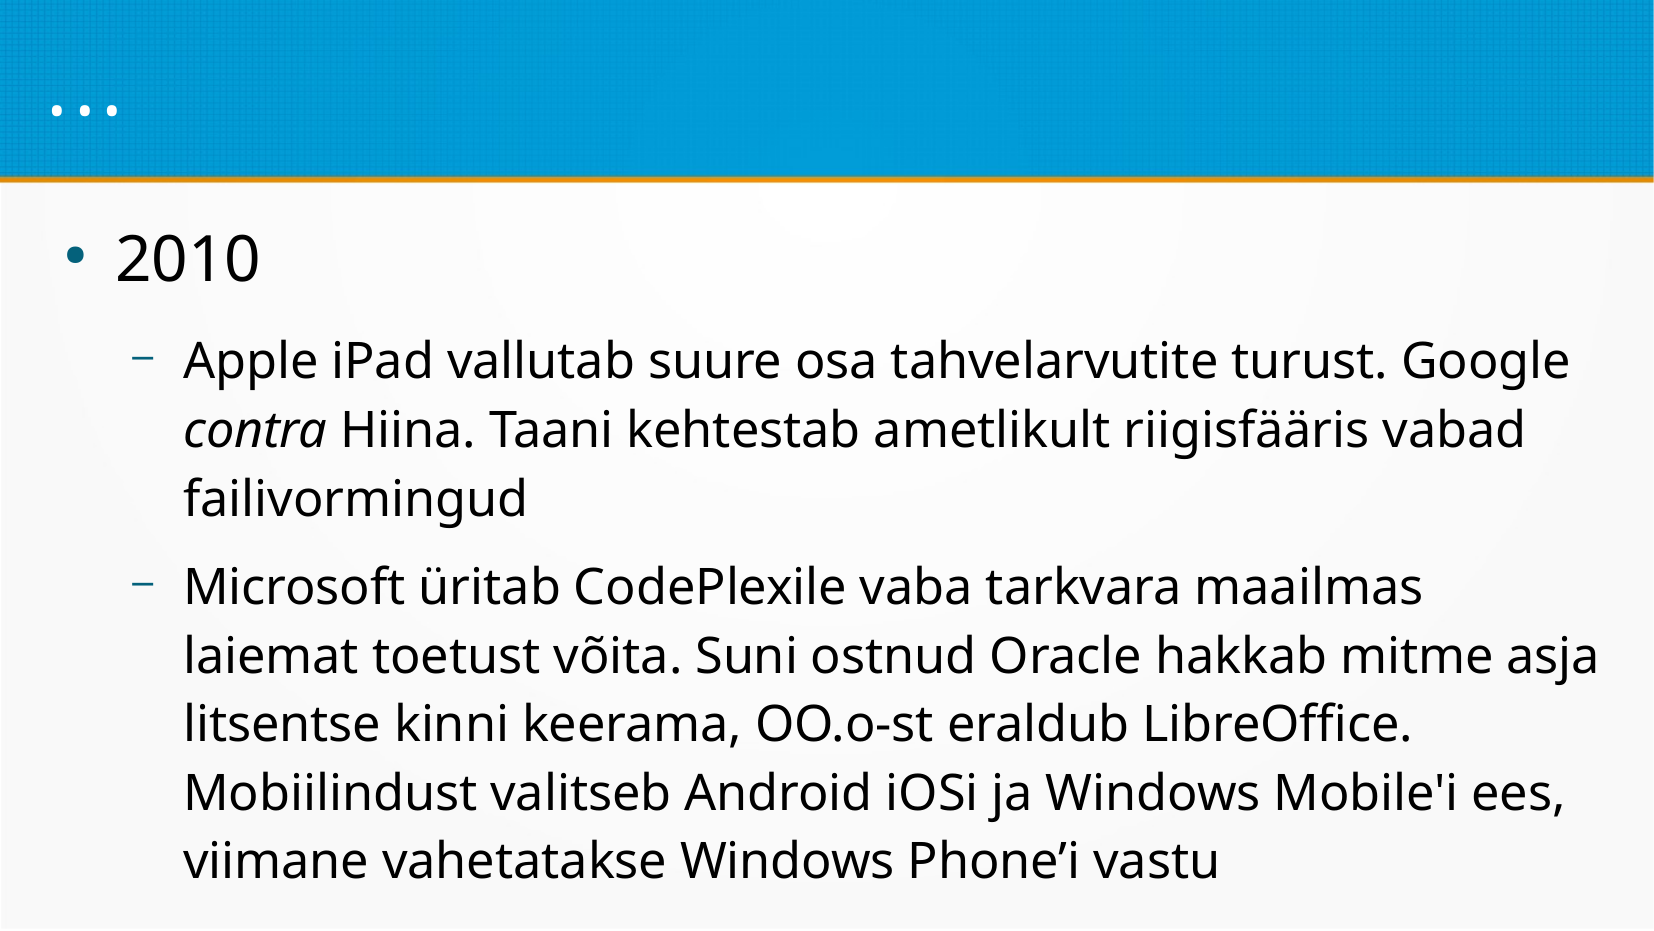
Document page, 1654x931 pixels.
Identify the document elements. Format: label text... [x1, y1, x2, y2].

title ... [43, 0, 1619, 149]
picture [0, 175, 1654, 931]
list 2010 Apple iPad vallutab suure osa tahvelarvutite turust. Google contra Hiina. Taani kehtestab ametlikult riigisfääris vabad failivormingud Microsoft üritab CodePlexile vaba tarkvara maailmas laiemat toetust võita. Suni ostnud Oracle hakkab mitme asja litsentse kinni keerama, OO.o-st eraldub LibreOffice. Mobiilindust valitseb Android iOSi ja Windows Mobile'i ees, viimane vahetatakse Windows Phone’i vastu [47, 212, 1607, 902]
